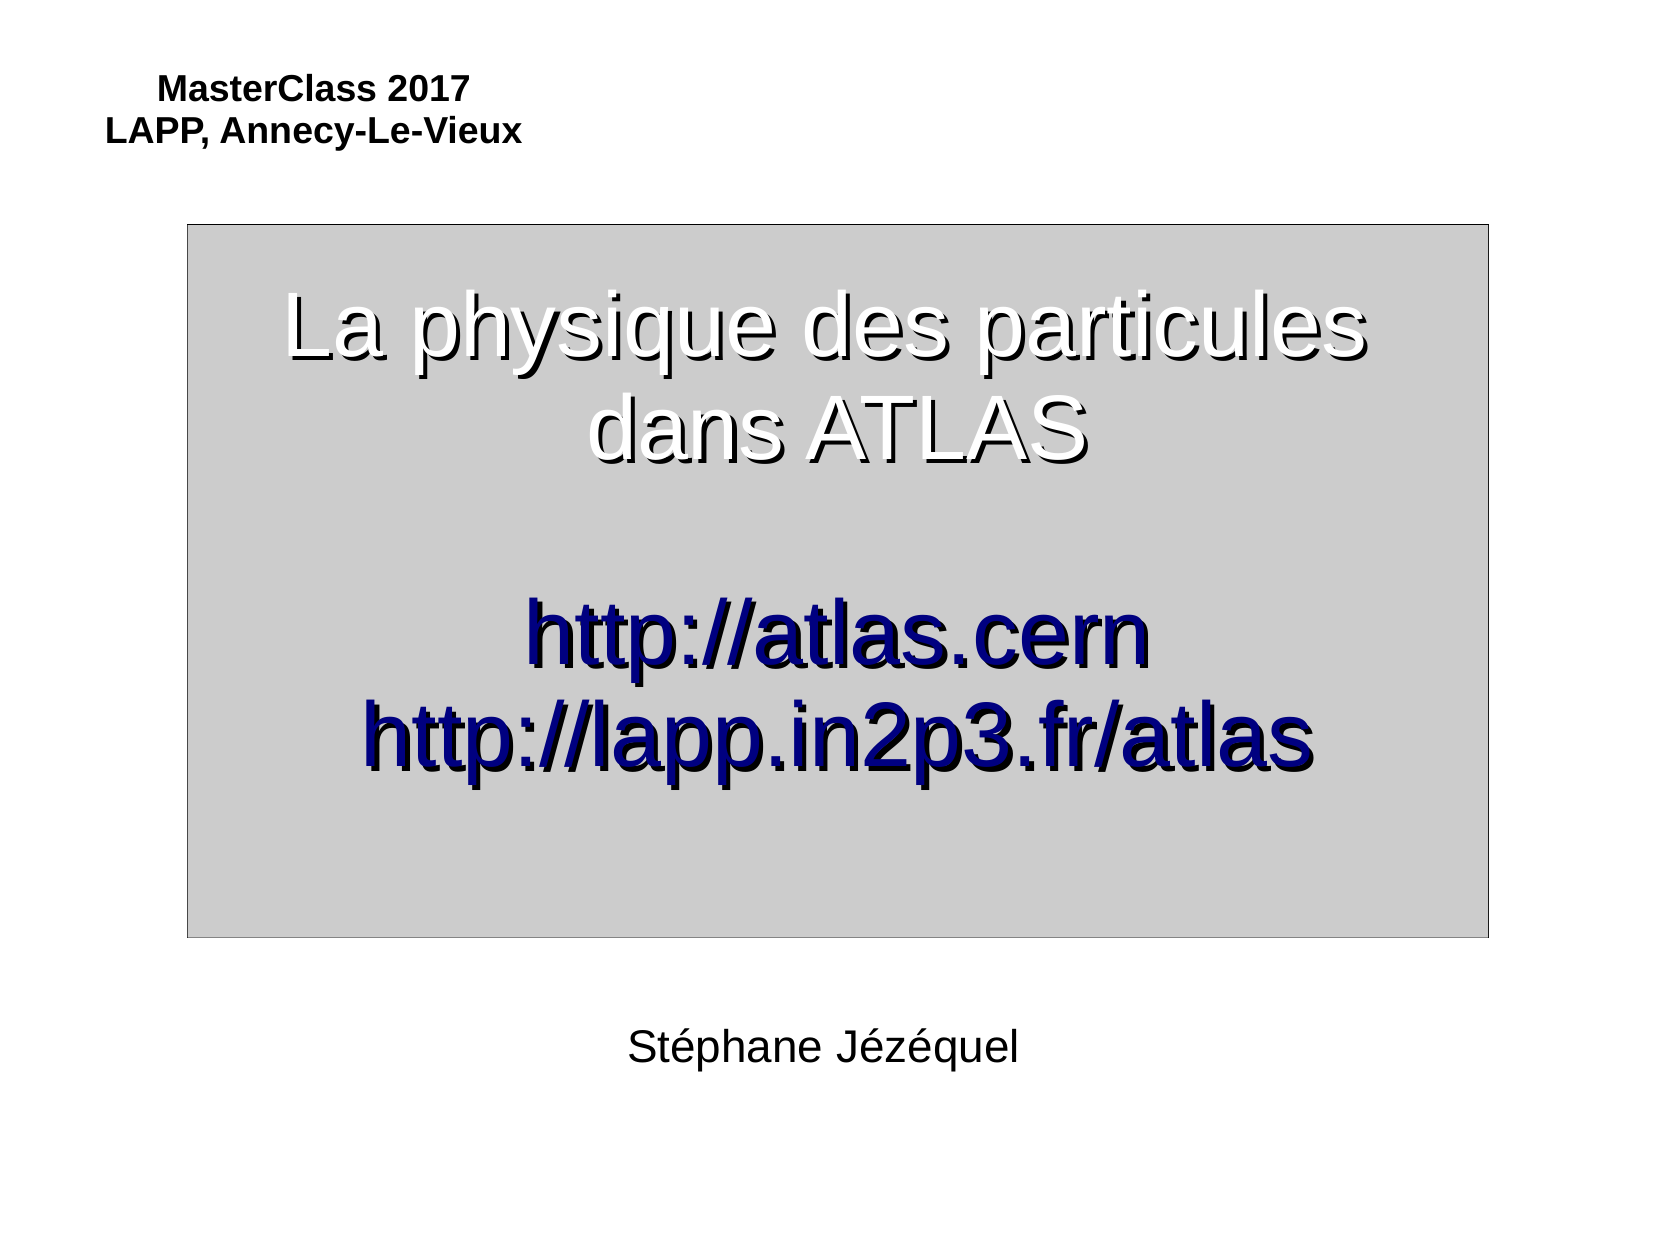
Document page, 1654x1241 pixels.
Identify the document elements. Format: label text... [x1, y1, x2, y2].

text_box MasterClass 2017 LAPP, Annecy-Le-Vieux [90, 60, 538, 162]
title La physique des particules dans ATLAS http://atlas.cern http://lapp.in2p3.fr/atlas [187, 225, 1489, 938]
text_box Stéphane Jézéquel [612, 1013, 1036, 1081]
